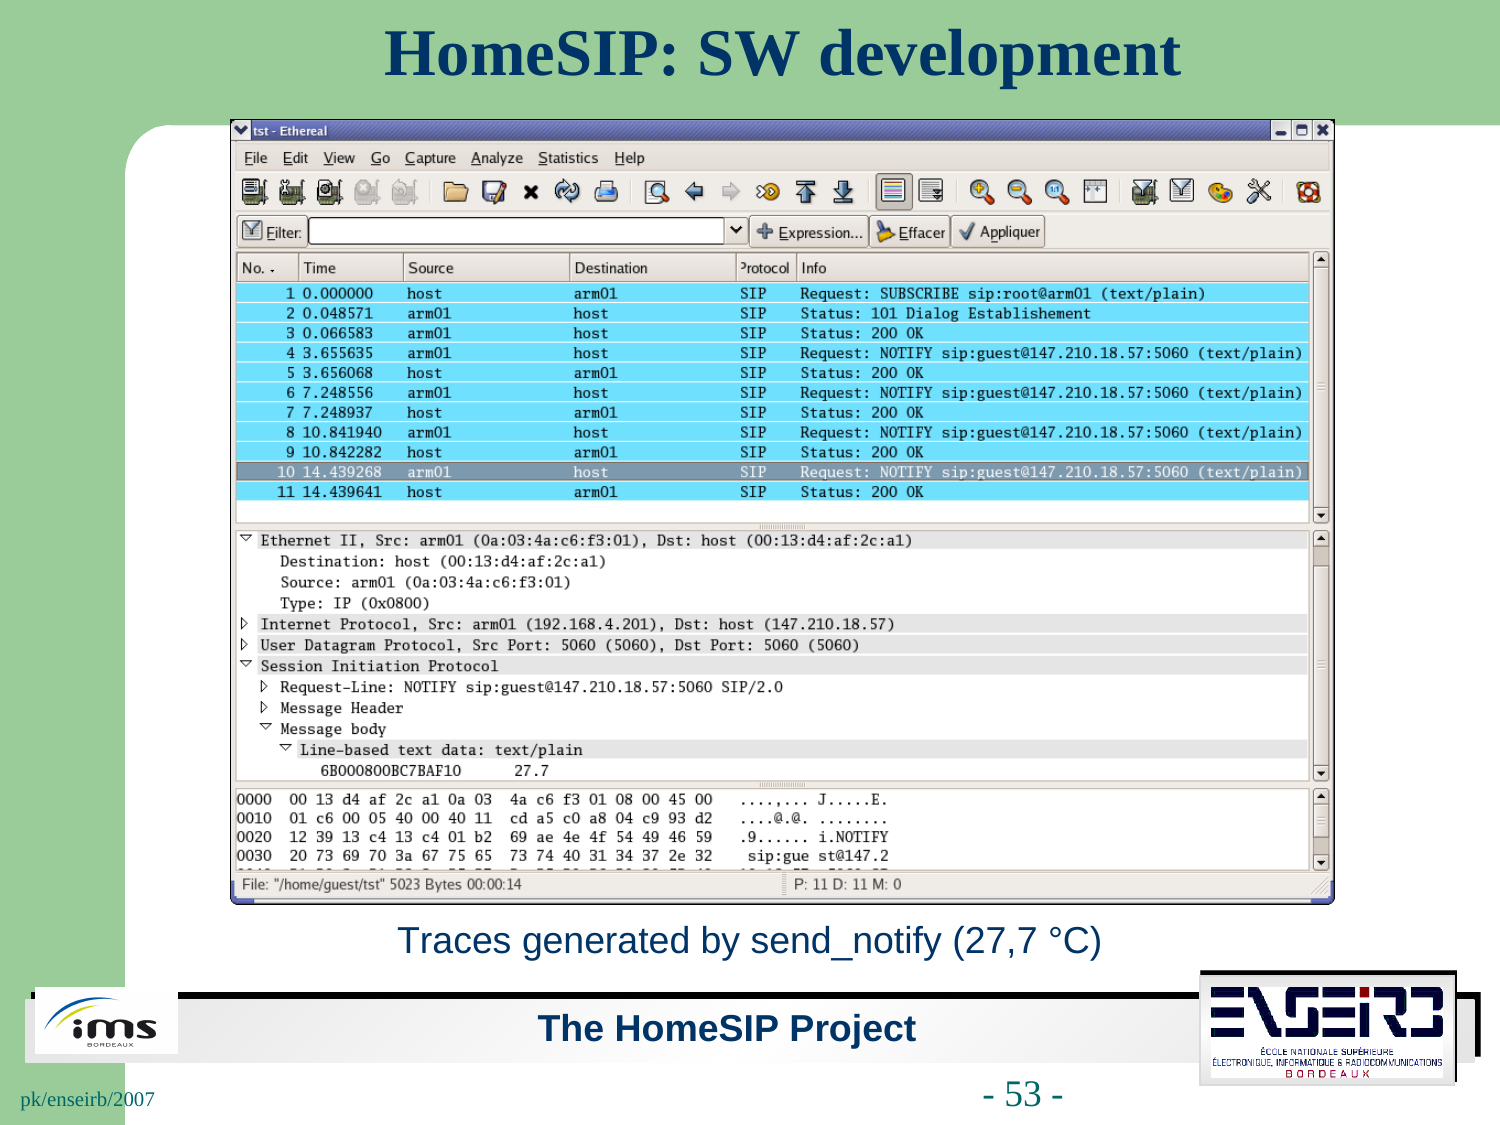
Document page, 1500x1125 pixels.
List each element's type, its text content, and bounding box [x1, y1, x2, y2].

picture [35, 987, 178, 1054]
text_box Traces generated by send_notify (27,7 °C) [382, 911, 1118, 969]
picture [230, 119, 1335, 905]
text_box HomeSIP: SW development [246, 8, 1322, 99]
picture [1211, 987, 1443, 1078]
